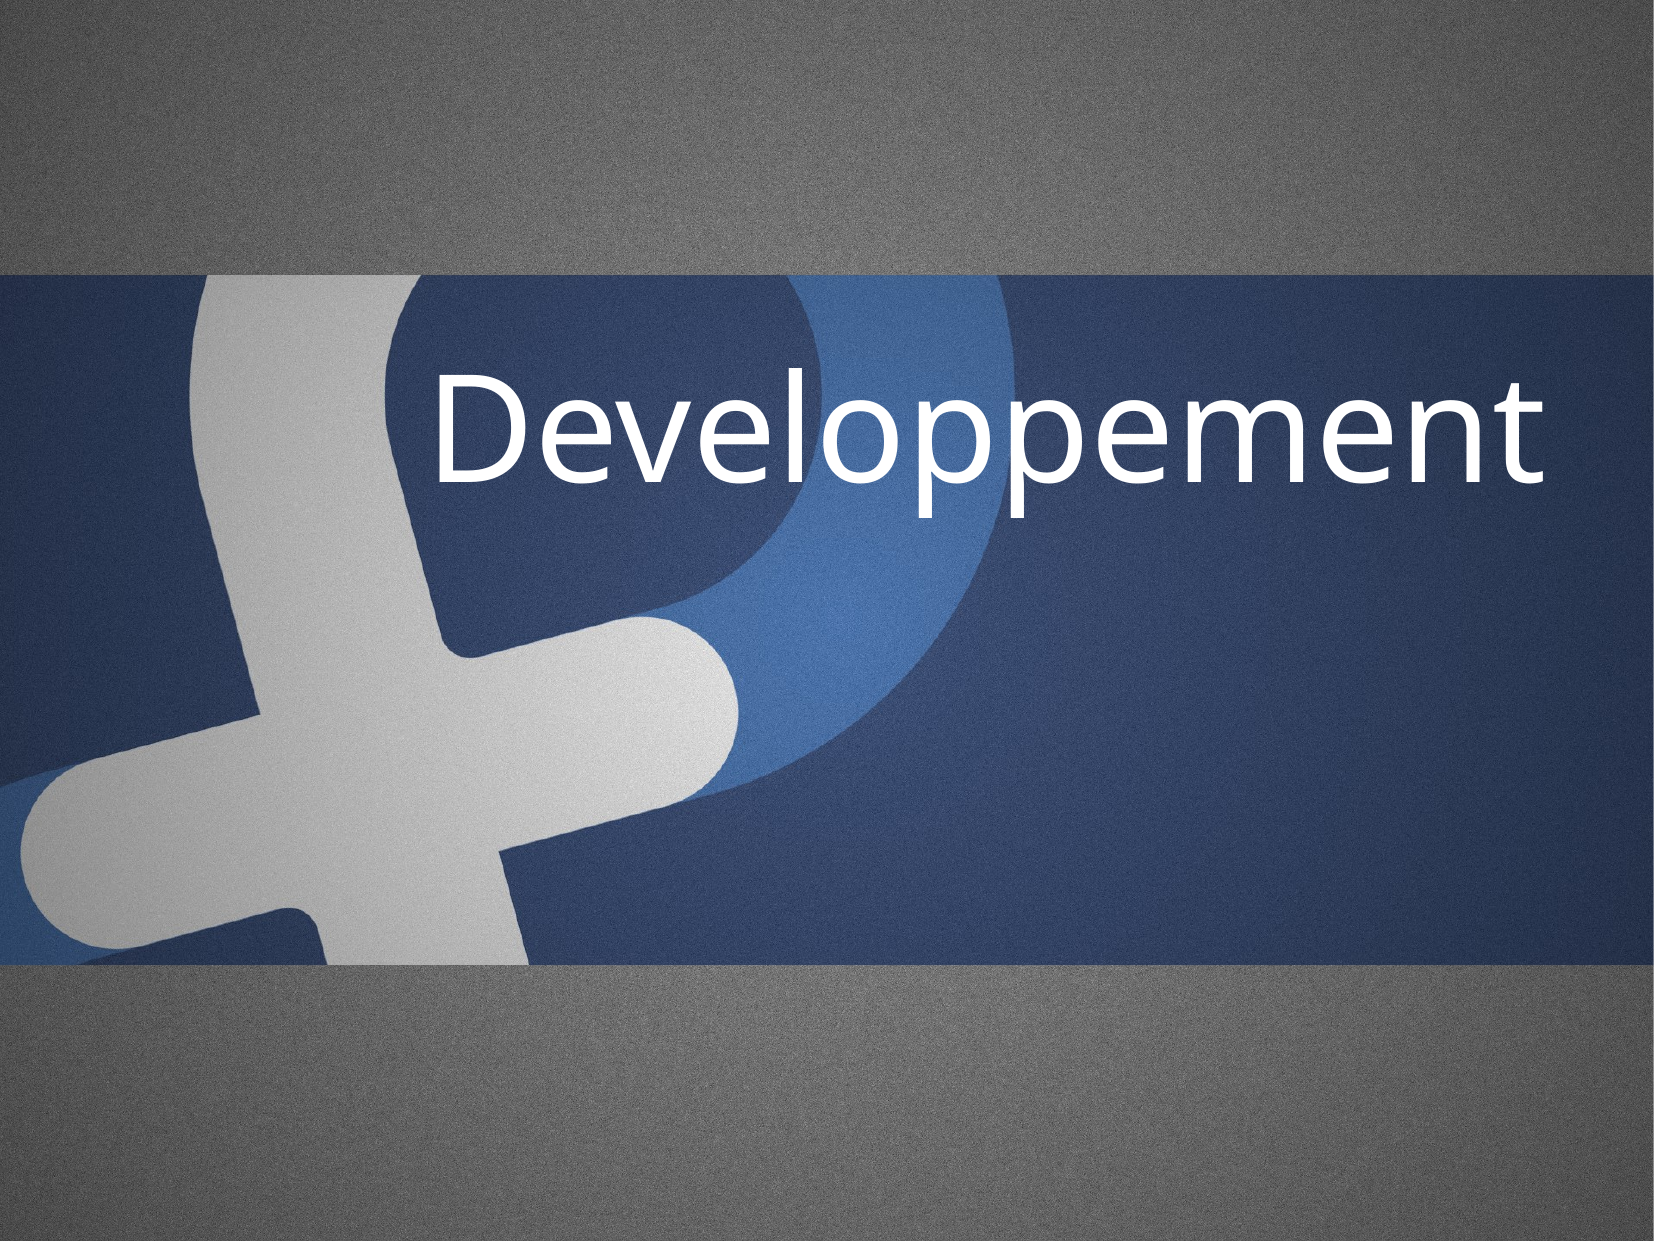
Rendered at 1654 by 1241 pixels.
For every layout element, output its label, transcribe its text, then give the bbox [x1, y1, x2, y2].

text_box Developpement [297, 315, 1562, 654]
picture [0, 0, 1654, 1241]
